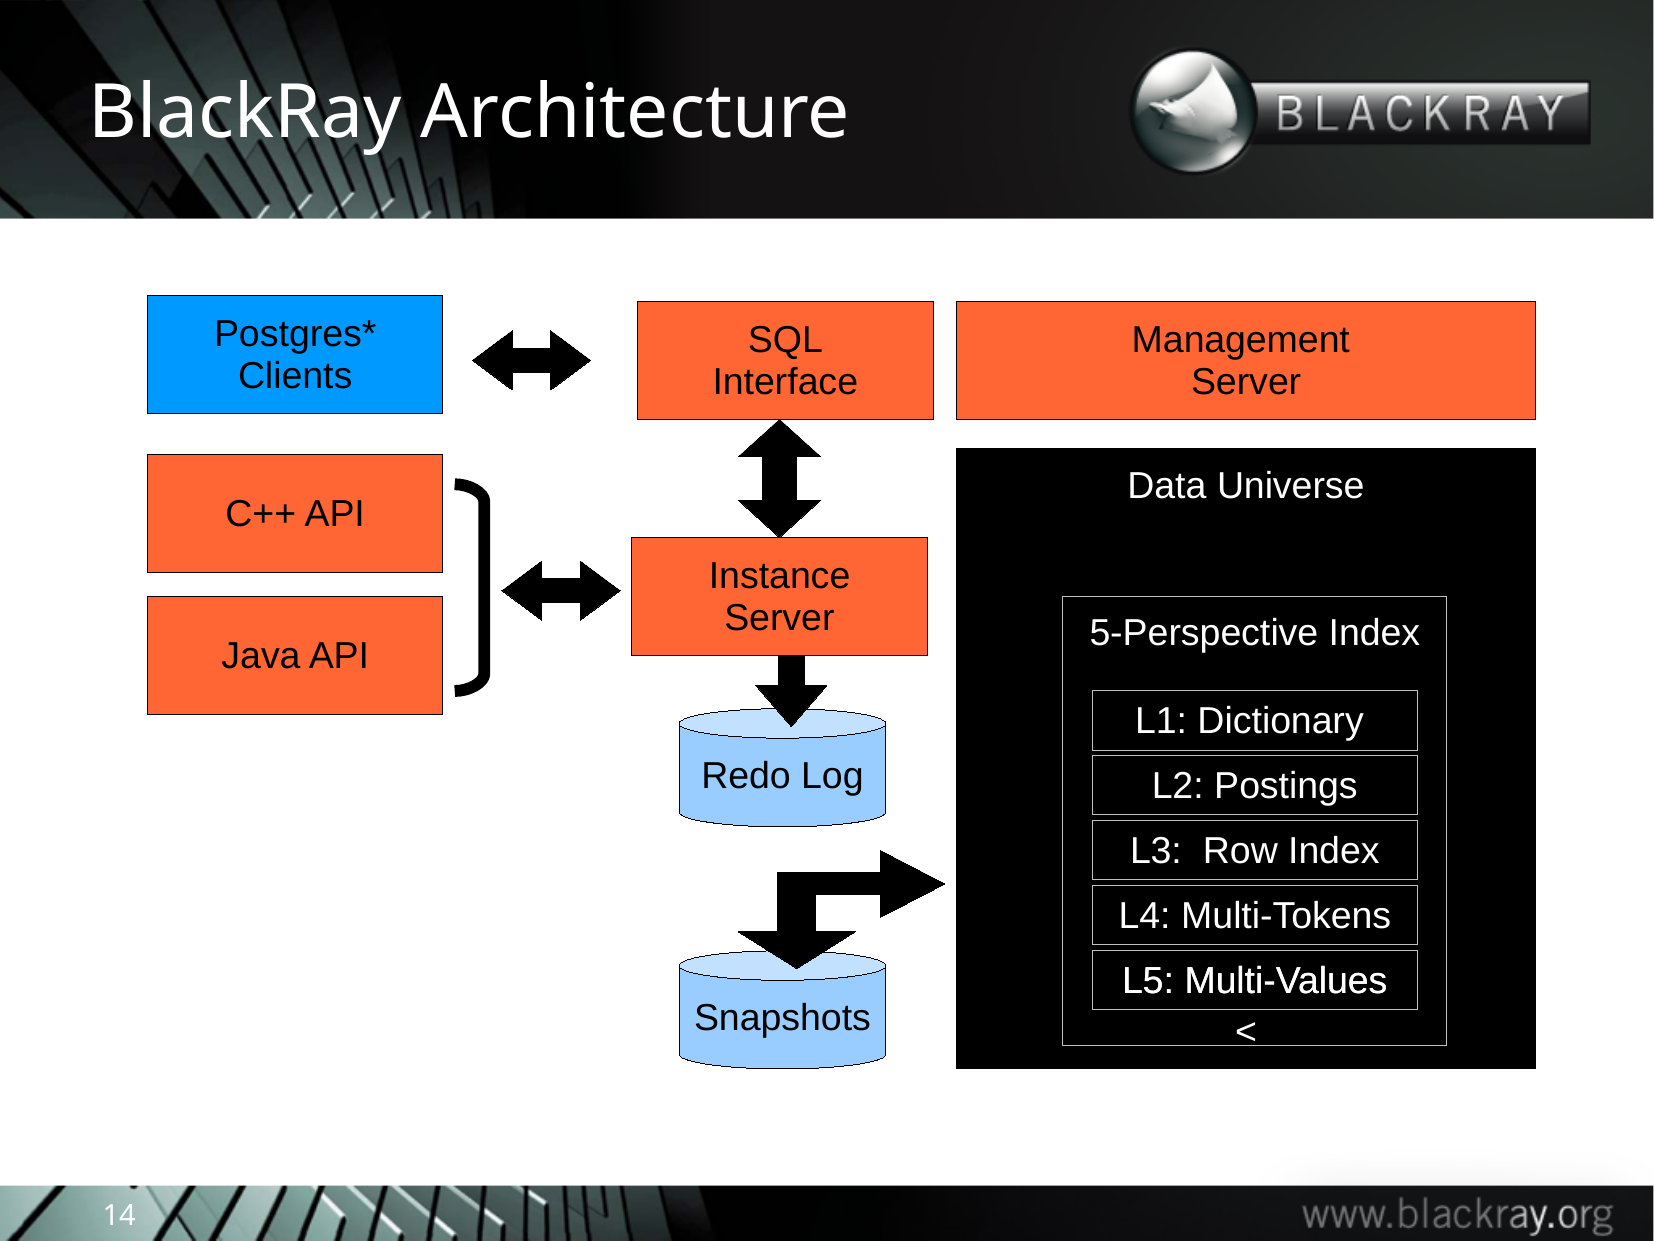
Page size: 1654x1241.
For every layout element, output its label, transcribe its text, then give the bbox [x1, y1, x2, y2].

text_box C++ API [147, 454, 443, 573]
text_box Java API [147, 596, 443, 715]
text_box SQL Interface [637, 301, 934, 420]
picture [0, 0, 1654, 1241]
text_box Snapshots [679, 968, 886, 1069]
text_box [472, 330, 591, 390]
text_box [501, 561, 621, 621]
text_box Data Universe < [956, 448, 1536, 1069]
text_box Redo Log [679, 726, 886, 827]
text_box Instance Server [631, 537, 928, 656]
text_box 5-Perspective Index [1062, 596, 1447, 1046]
text_box [738, 419, 821, 538]
text_box Postgres* Clients [147, 295, 443, 414]
text_box Management Server [956, 301, 1536, 420]
title BlackRay Architecture [88, 46, 1577, 170]
text_box [755, 655, 827, 727]
text_box [738, 850, 945, 969]
